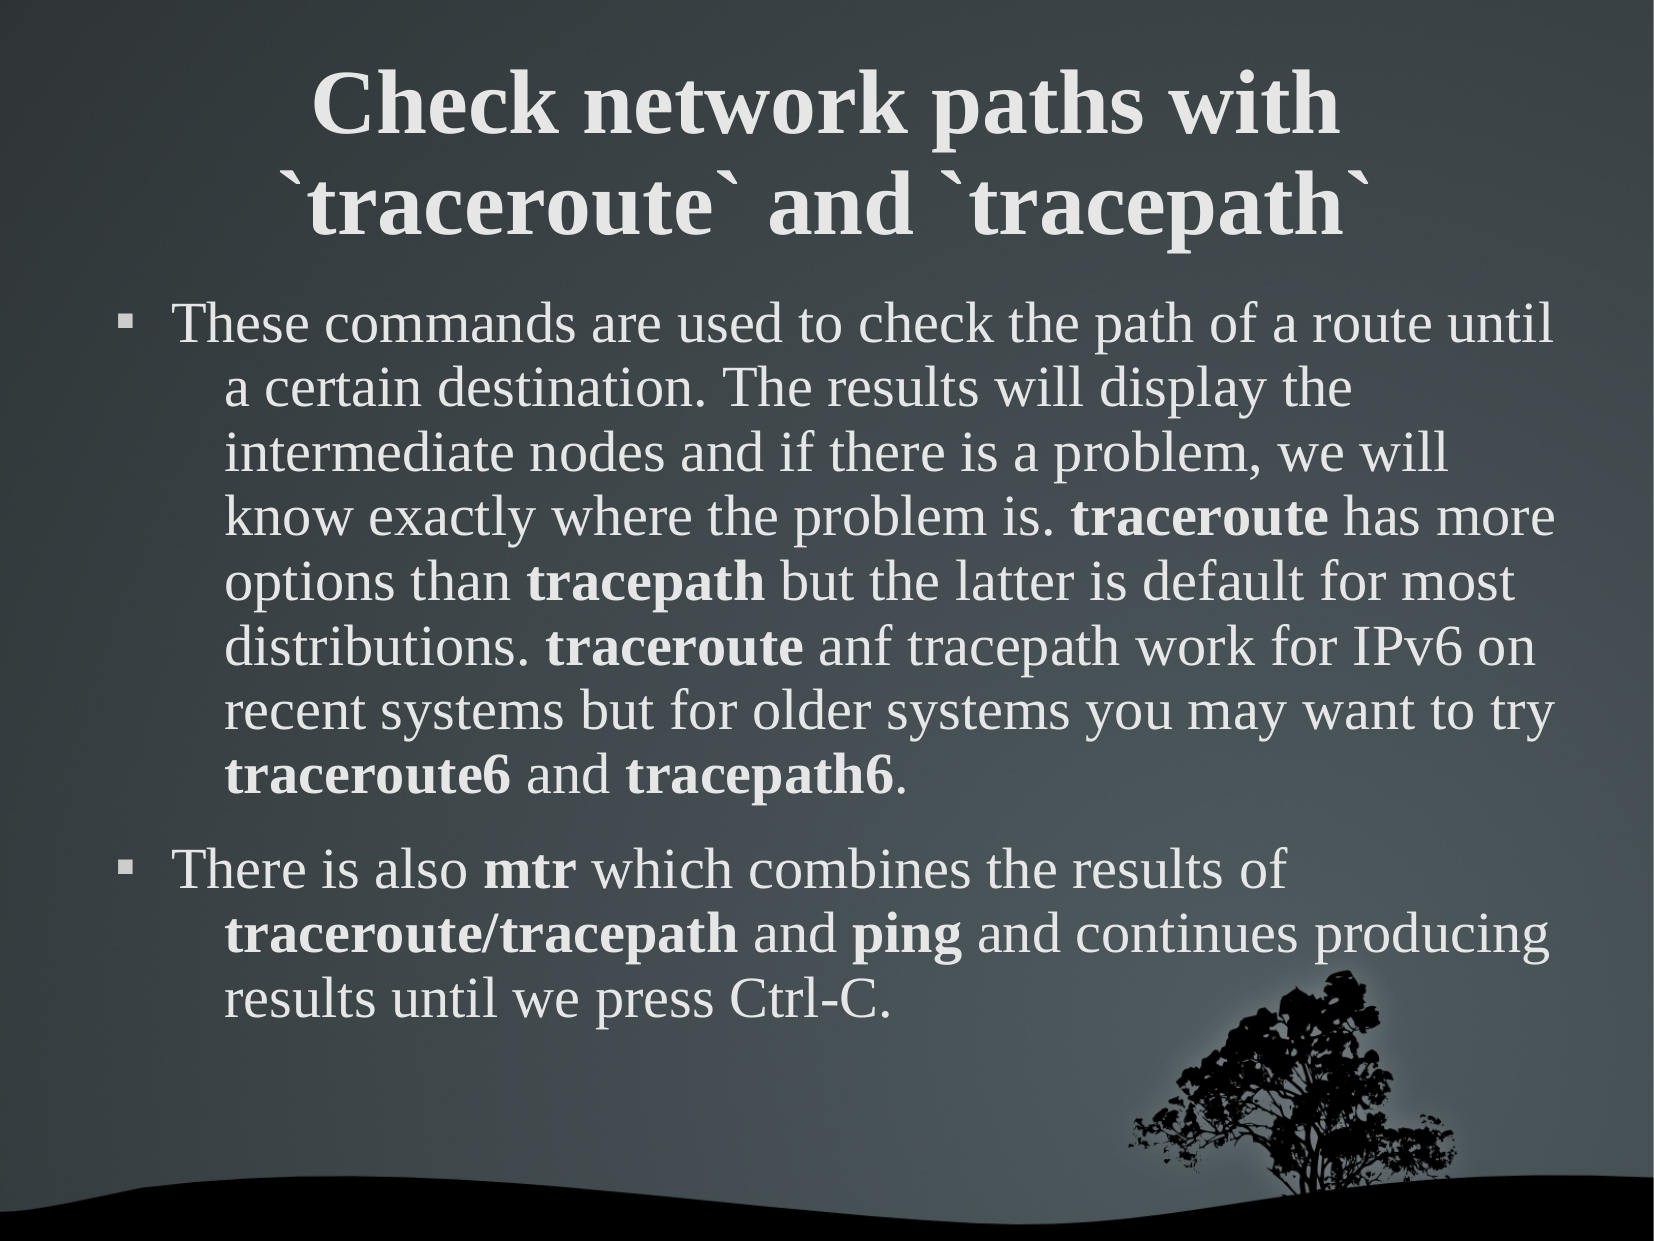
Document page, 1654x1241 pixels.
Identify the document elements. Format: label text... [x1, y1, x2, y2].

list These commands are used to check the path of a route until a certain destination. The results will display the intermediate nodes and if there is a problem, we will know exactly where the problem is. traceroute has more options than tracepath but the latter is default for most distributions. traceroute anf tracepath work for IPv6 on recent systems but for older systems you may want to try traceroute6 and tracepath6. There is also mtr which combines the results of traceroute/tracepath and ping and continues producing results until we press Ctrl-C. [82, 290, 1571, 1134]
title Check network paths with `traceroute` and `tracepath` [82, 33, 1571, 273]
picture [0, 0, 1654, 1241]
